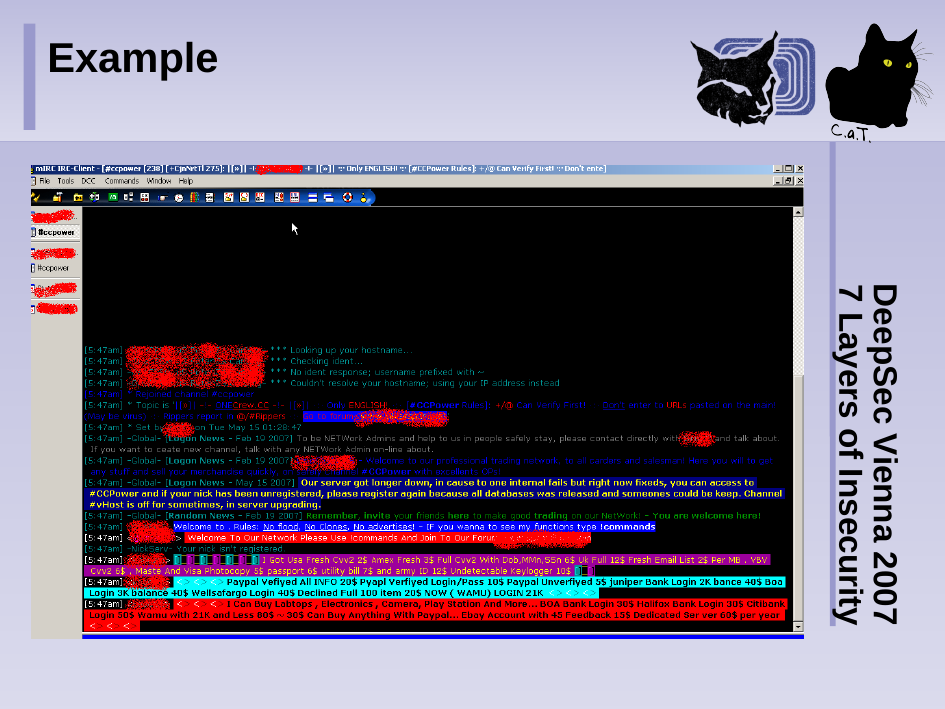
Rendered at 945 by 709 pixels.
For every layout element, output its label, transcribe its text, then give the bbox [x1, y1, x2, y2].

picture [31, 165, 804, 639]
picture [685, 23, 934, 143]
title Example [47, 37, 813, 130]
